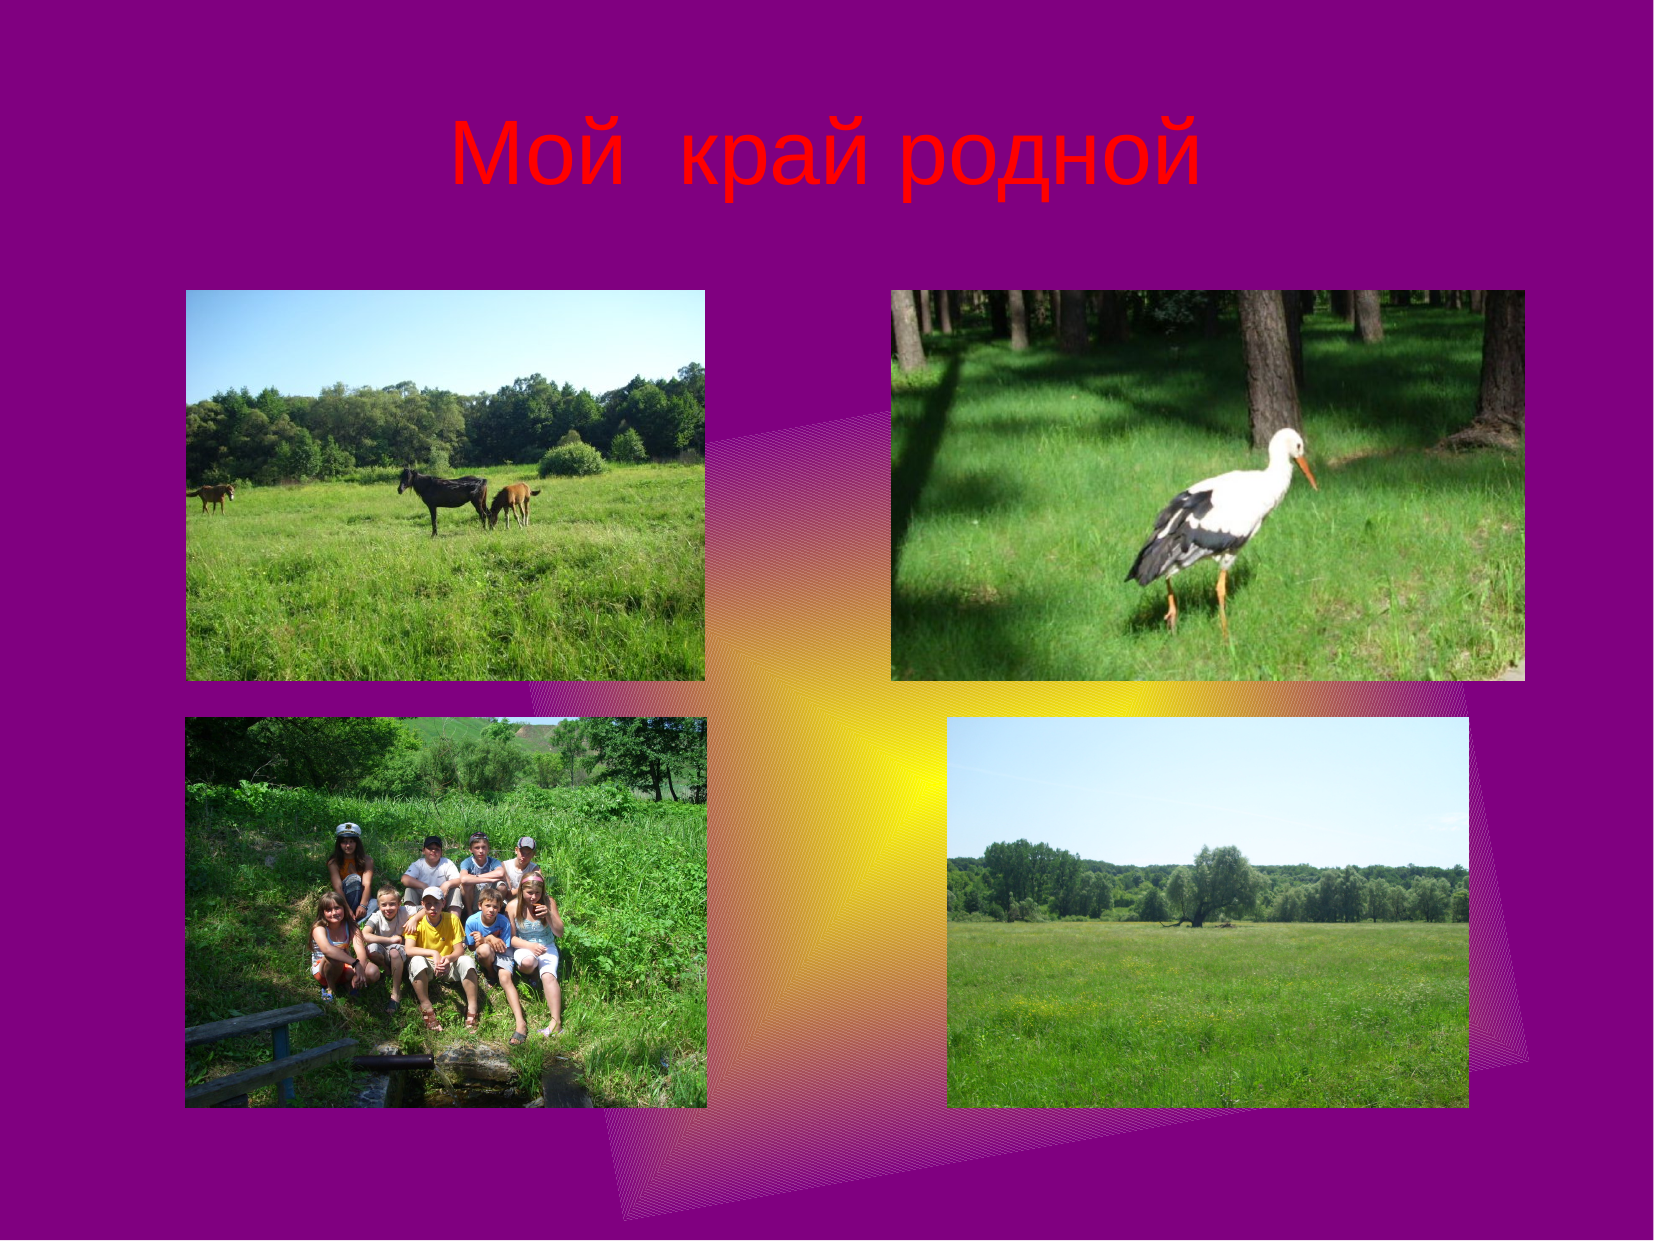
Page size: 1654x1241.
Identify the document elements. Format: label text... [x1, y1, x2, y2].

picture [891, 290, 1525, 681]
picture [186, 290, 705, 681]
picture [185, 717, 707, 1109]
title Мой край родной [82, 56, 1571, 250]
picture [947, 717, 1469, 1109]
